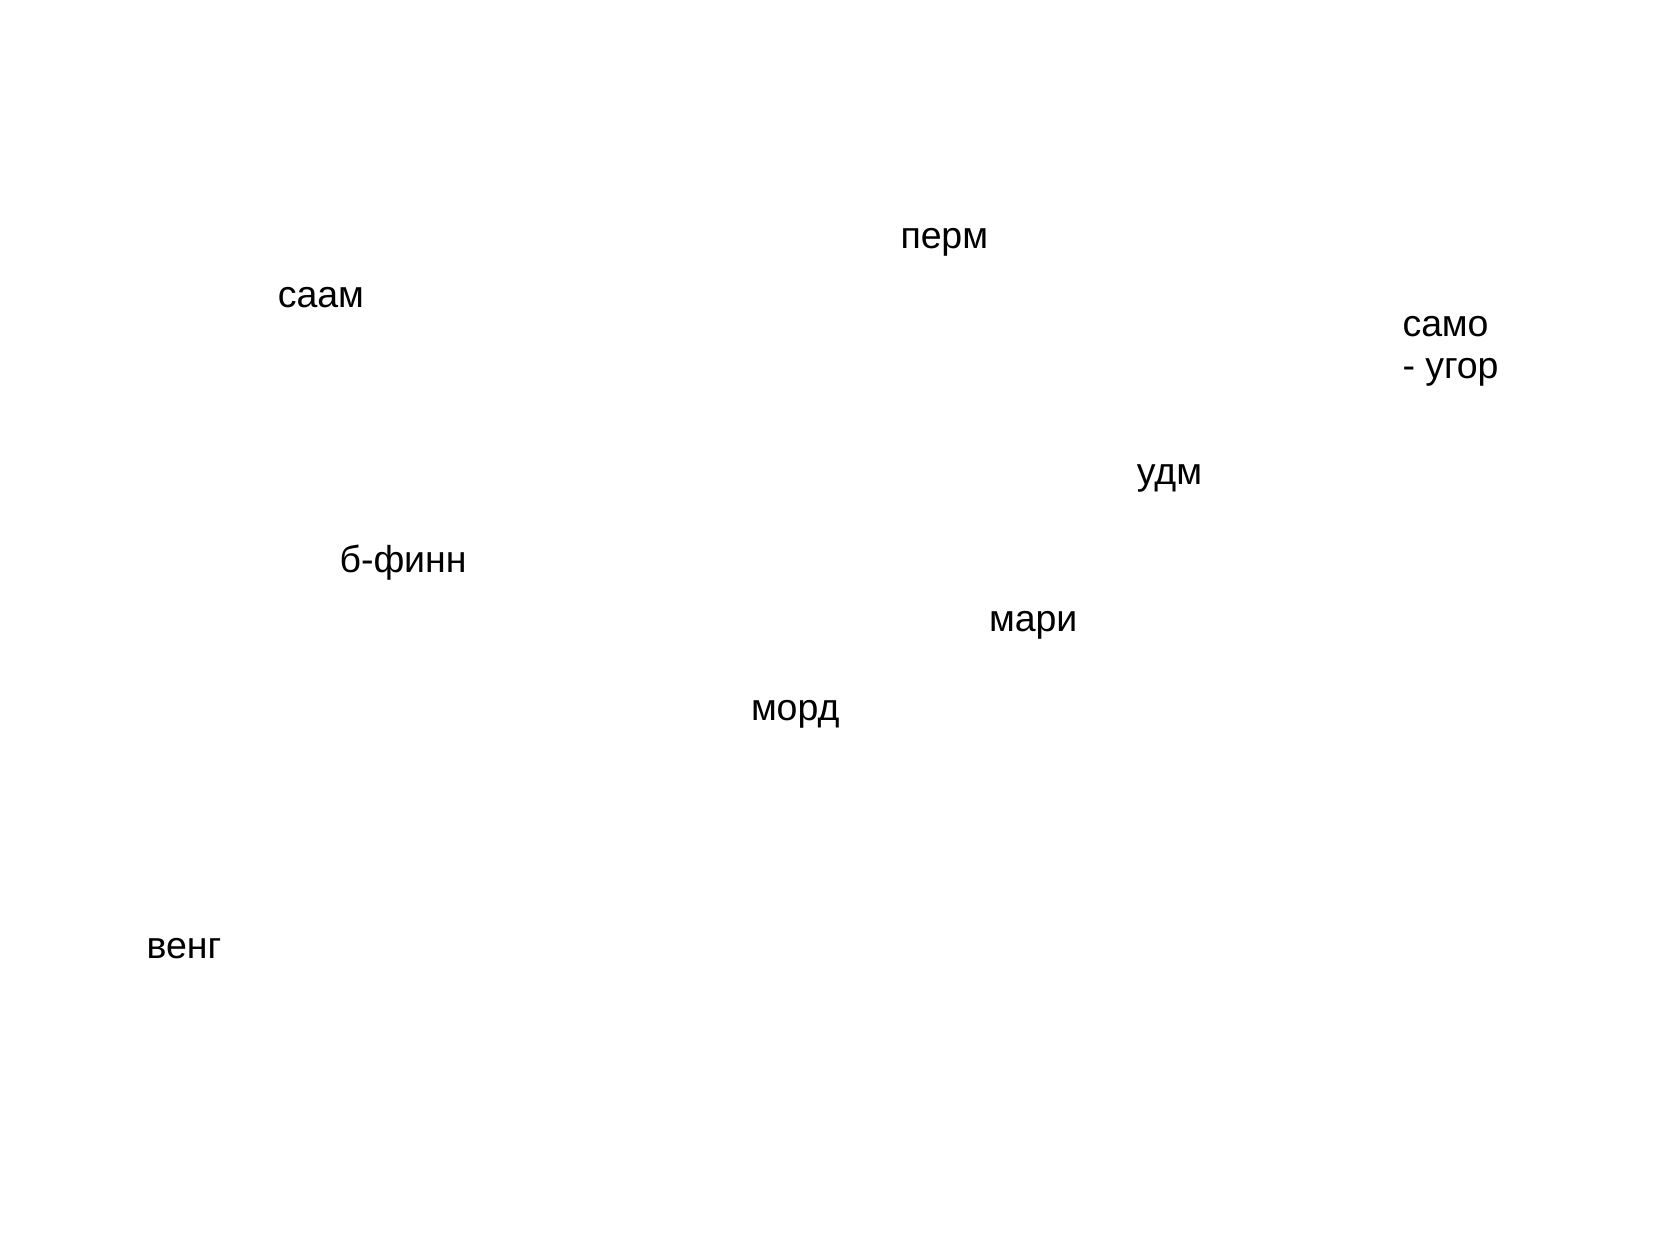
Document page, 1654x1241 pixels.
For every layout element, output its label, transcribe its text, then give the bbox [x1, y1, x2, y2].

text_box мари [974, 590, 1093, 648]
text_box перм [885, 206, 1004, 264]
text_box морд [736, 679, 855, 736]
text_box само - угор [1387, 295, 1515, 395]
text_box венг [131, 917, 237, 975]
text_box б-финн [324, 531, 482, 589]
text_box удм [1122, 442, 1217, 500]
text_box саам [263, 265, 380, 323]
